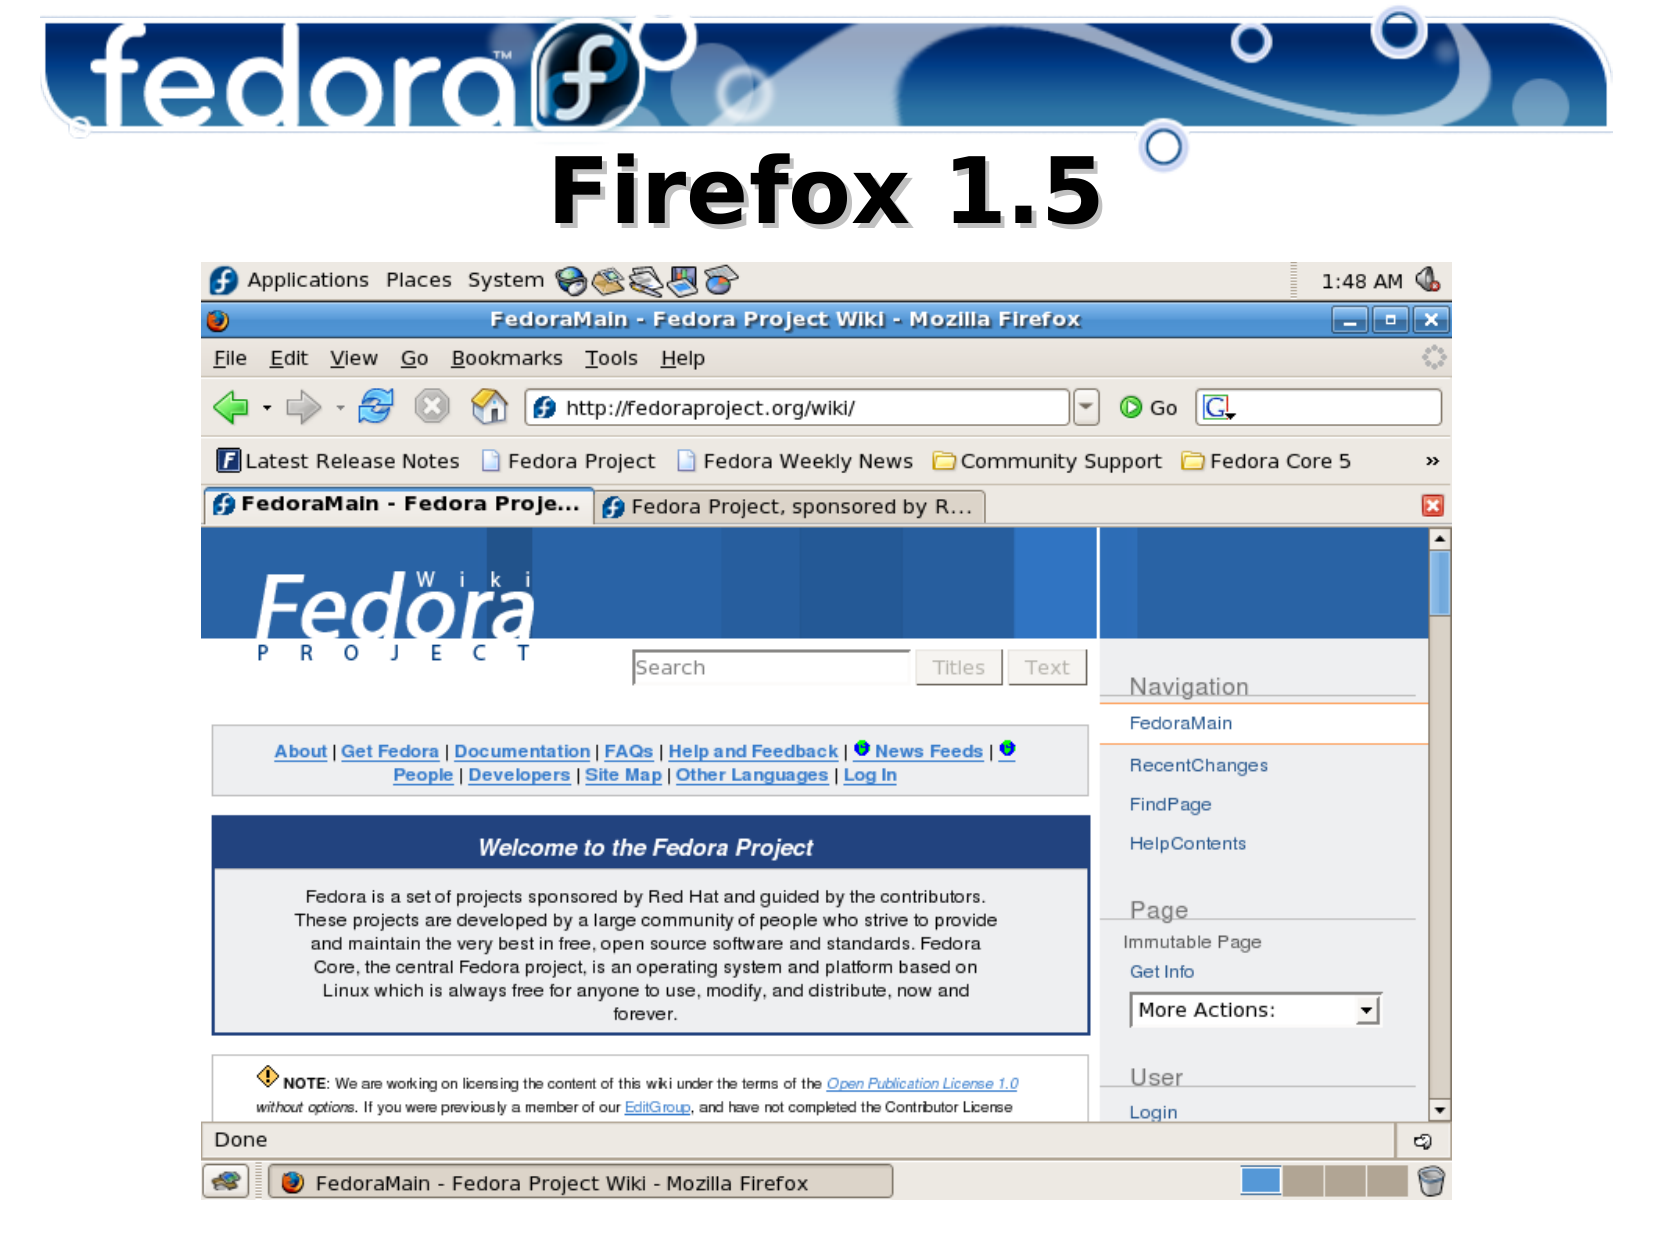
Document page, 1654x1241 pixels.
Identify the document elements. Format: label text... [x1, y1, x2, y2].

picture [40, 2, 1613, 138]
title Firefox 1.5 [32, 138, 1622, 246]
picture [201, 262, 1452, 1200]
